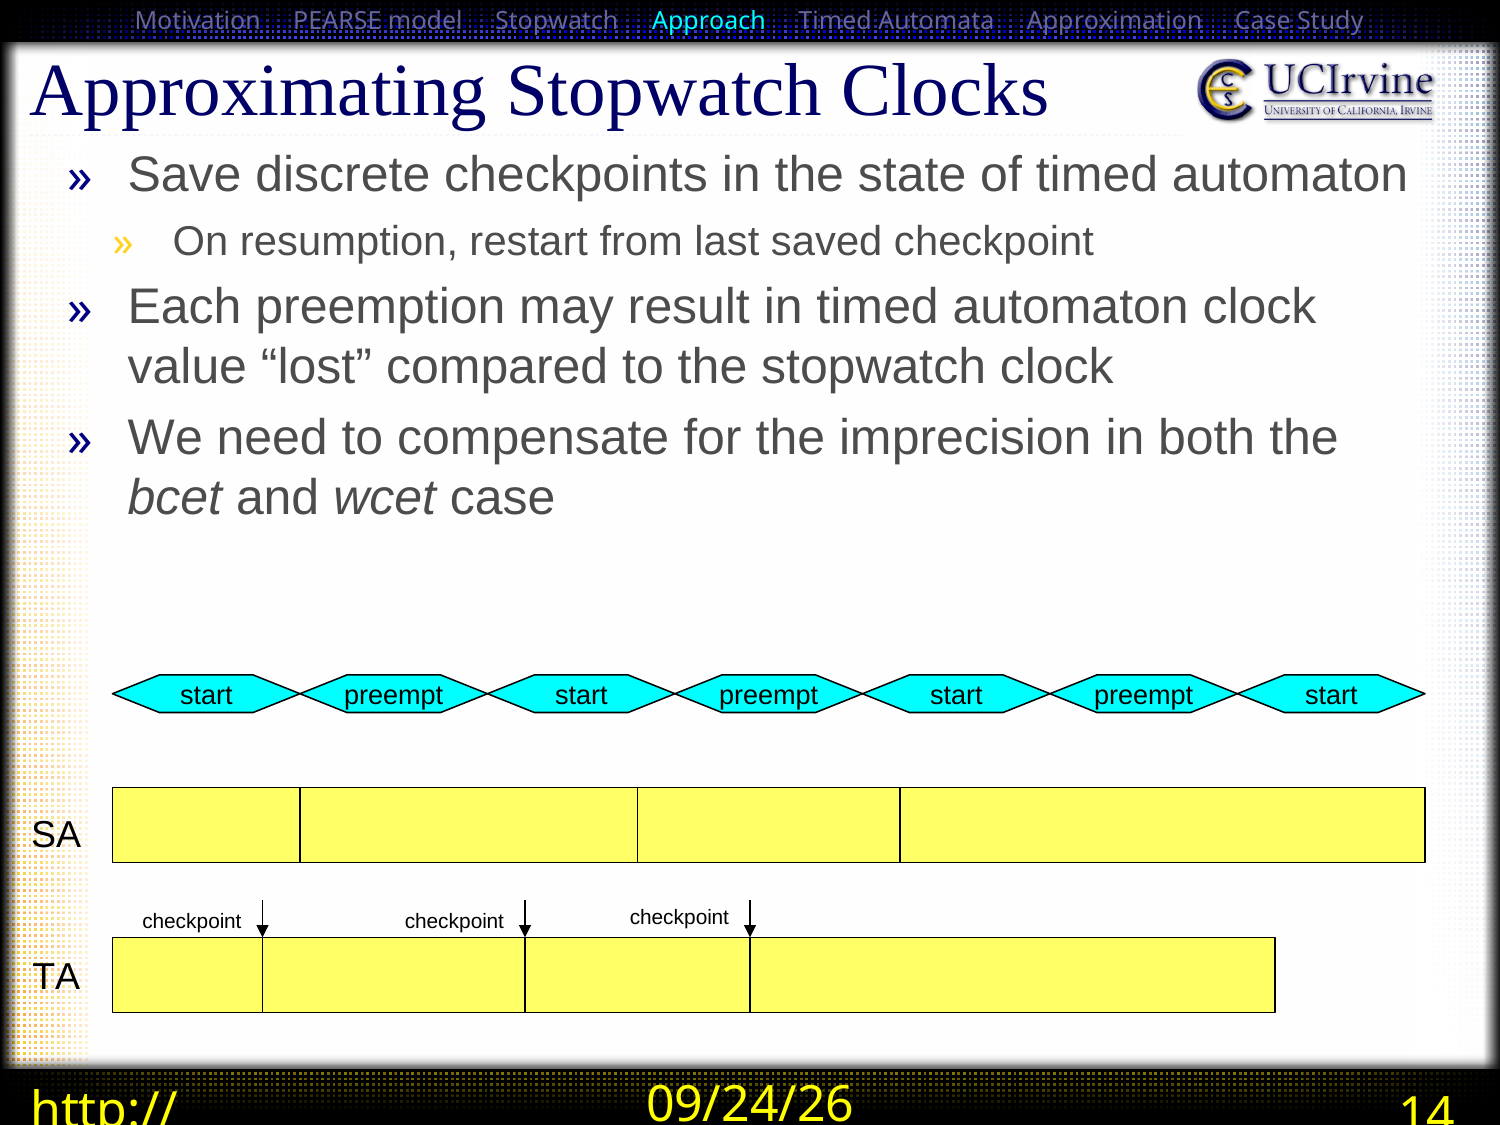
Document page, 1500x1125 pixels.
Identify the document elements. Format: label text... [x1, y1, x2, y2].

picture [39, 1103, 53, 1125]
text_box start [862, 674, 1050, 713]
text_box checkpoint [390, 899, 541, 940]
list Save discrete checkpoints in the state of timed automaton On resumption, restart from last saved checkpoint Each preemption may result in timed automaton clock value “lost” compared to the stopwatch clock We need to compensate for the imprecision in both the bcet and wcet case [52, 135, 1448, 601]
text_box preempt [1049, 674, 1237, 713]
text_box [112, 787, 1426, 863]
text_box checkpoint [615, 896, 766, 937]
text_box preempt [674, 674, 862, 713]
text_box TA [0, 945, 113, 1005]
text_box start [1237, 674, 1426, 713]
title Approximating Stopwatch Clocks [15, 35, 1186, 145]
text_box [112, 937, 1276, 1013]
picture [1432, 1102, 1444, 1120]
text_box start [487, 674, 675, 713]
picture [105, 1103, 119, 1124]
text_box start [112, 674, 300, 713]
text_box SA [0, 802, 113, 863]
text_box Motivation PEARSE model Stopwatch Approach Timed Automata Approximation Case Study [14, 4, 1485, 35]
text_box preempt [299, 674, 487, 713]
text_box checkpoint [127, 899, 278, 940]
picture [0, 0, 1500, 1125]
